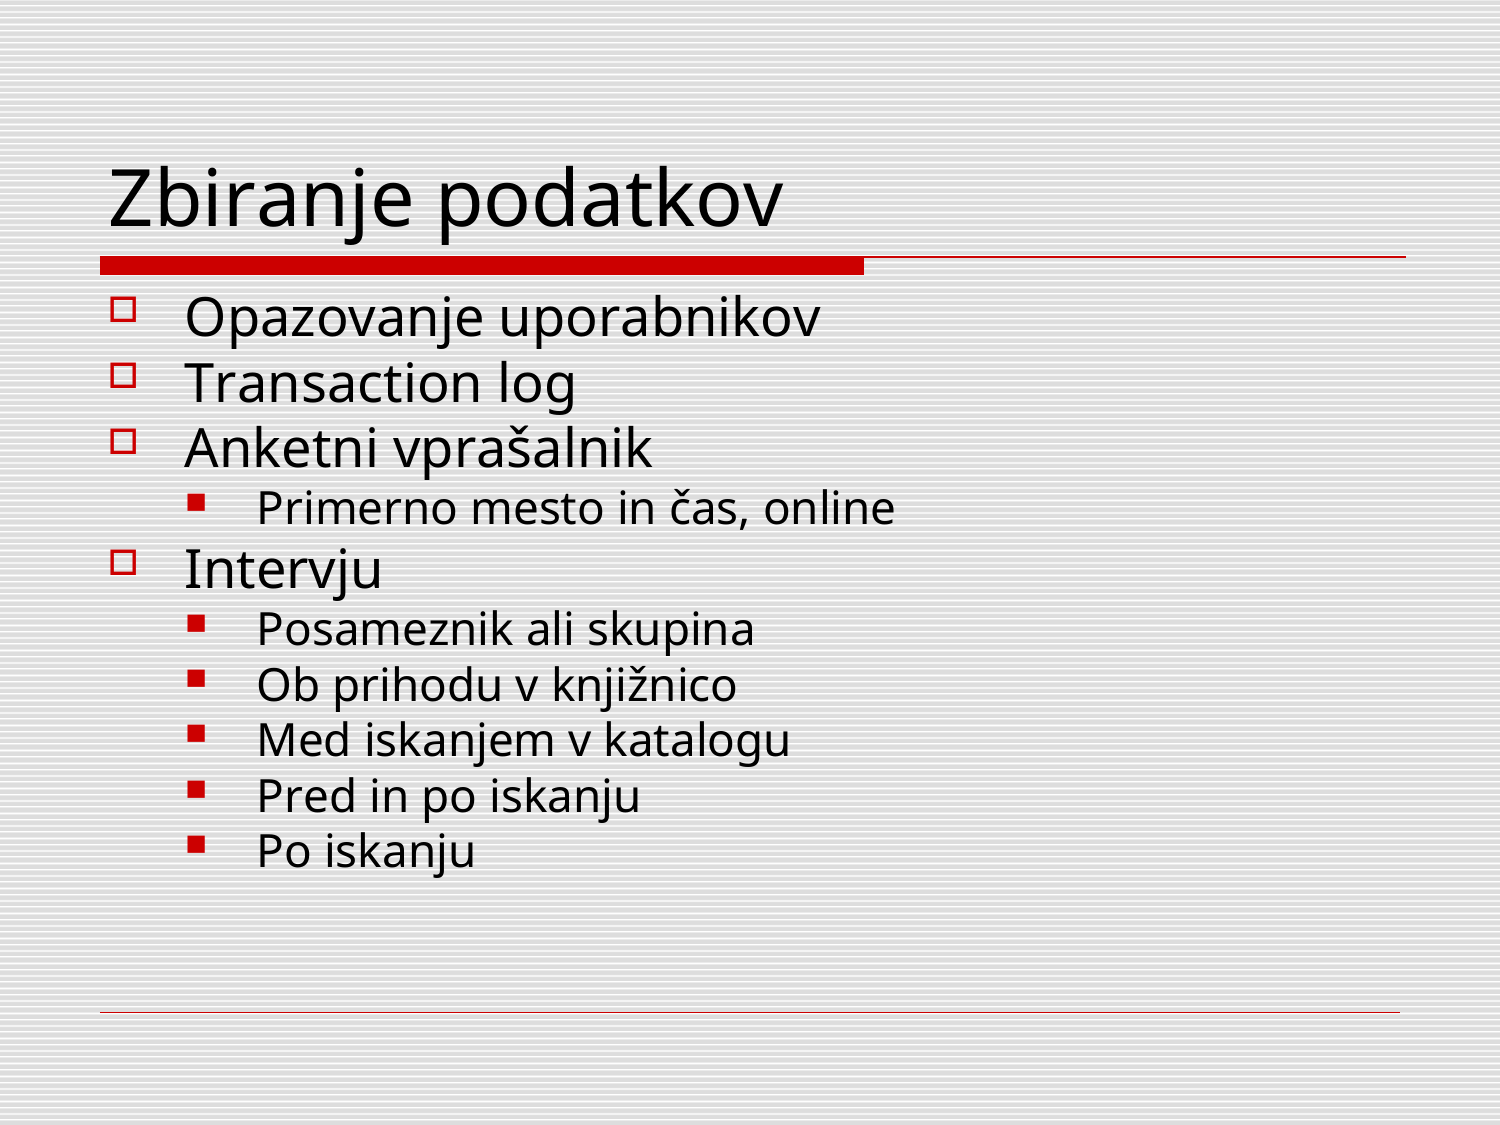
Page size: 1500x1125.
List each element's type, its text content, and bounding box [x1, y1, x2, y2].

list Opazovanje uporabnikov Transaction log Anketni vprašalnik Primerno mesto in čas, online Intervju Posameznik ali skupina Ob prihodu v knjižnico Med iskanjem v katalogu Pred in po iskanju Po iskanju [92, 287, 1406, 988]
picture [0, 0, 1500, 1125]
title Zbiranje podatkov [94, 49, 1407, 250]
